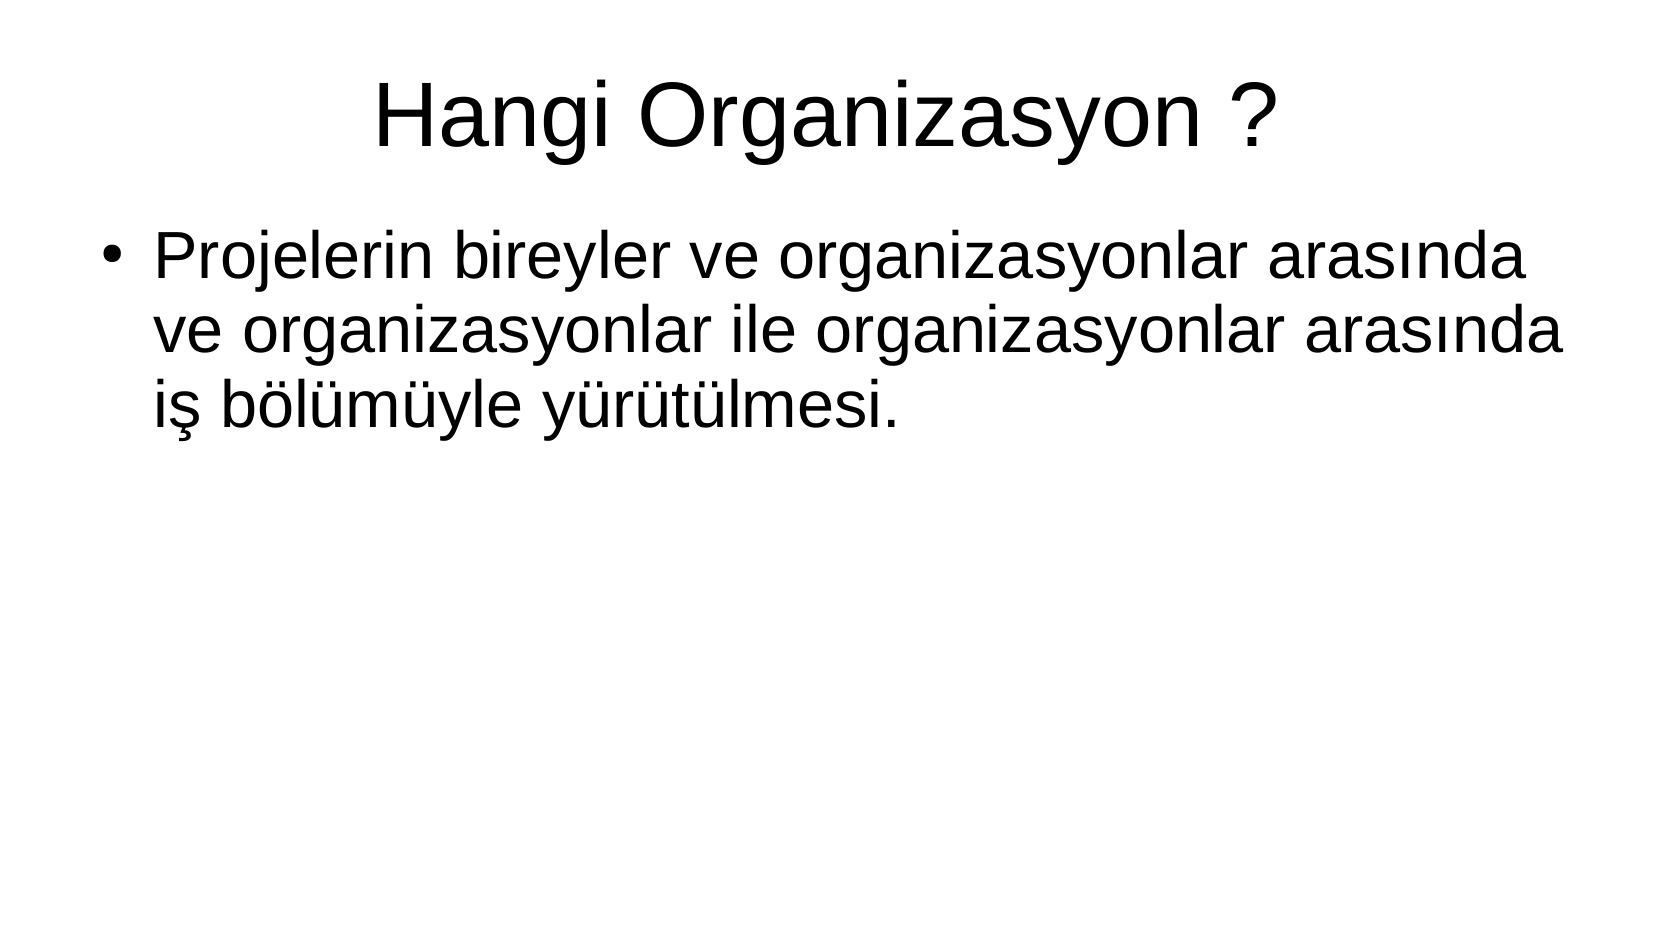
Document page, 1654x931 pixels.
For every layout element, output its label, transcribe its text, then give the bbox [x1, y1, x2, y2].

list Projelerin bireyler ve organizasyonlar arasında ve organizasyonlar ile organizasyonlar arasında iş bölümüyle yürütülmesi. [82, 217, 1571, 758]
title Hangi Organizasyon ? [82, 37, 1571, 193]
